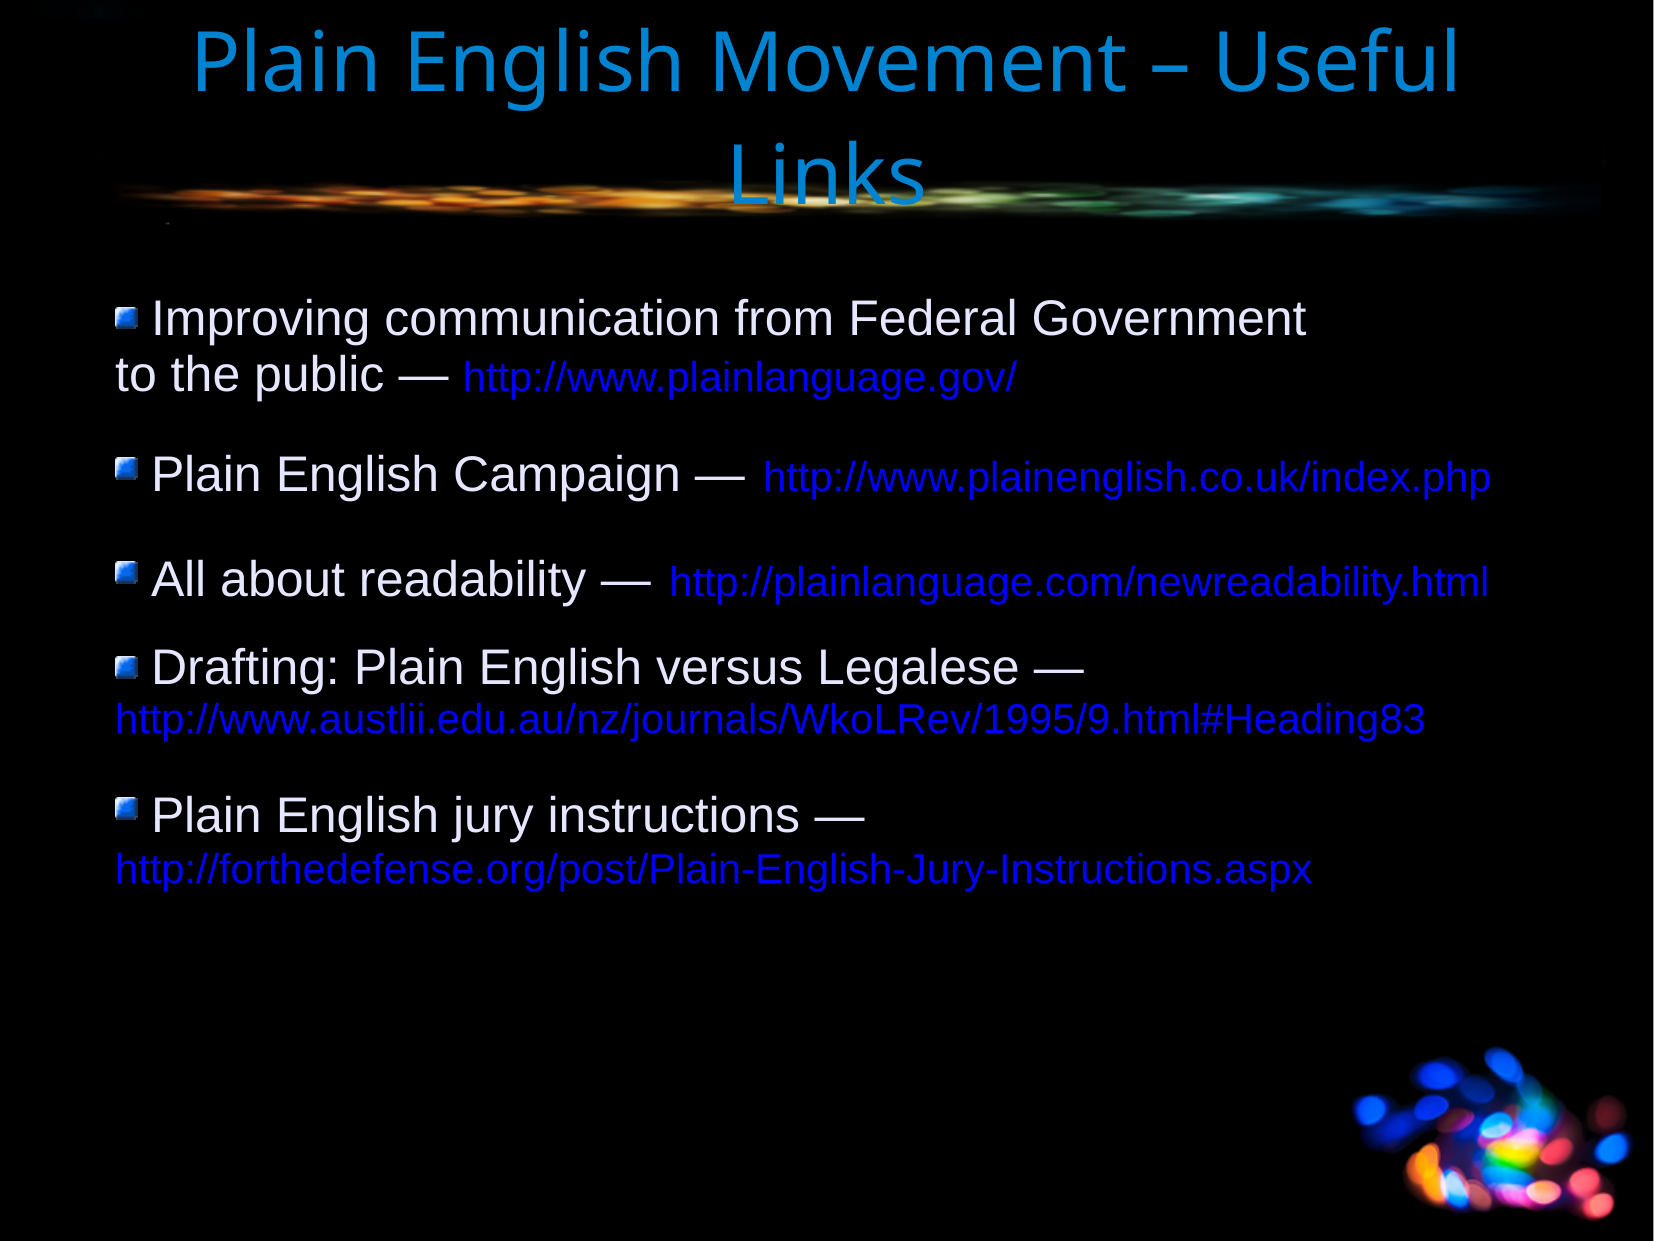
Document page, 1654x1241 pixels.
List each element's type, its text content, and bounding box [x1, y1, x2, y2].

title Plain English Movement – Useful Links [82, 19, 1571, 212]
picture [0, 0, 1654, 1241]
list Improving communication from Federal Government to the public — http://www.plainlanguage.gov/ Plain English Campaign — http://www.plainenglish.co.uk/index.php All about readability — http://plainlanguage.com/newreadability.html Drafting: Plain English versus Legalese — http://www.austlii.edu.au/nz/journals/WkoLRev/1995/9.html#Heading83 Plain English jury instructions — http://forthedefense.org/post/Plain-English-Jury-Instructions.aspx [115, 290, 1604, 1094]
